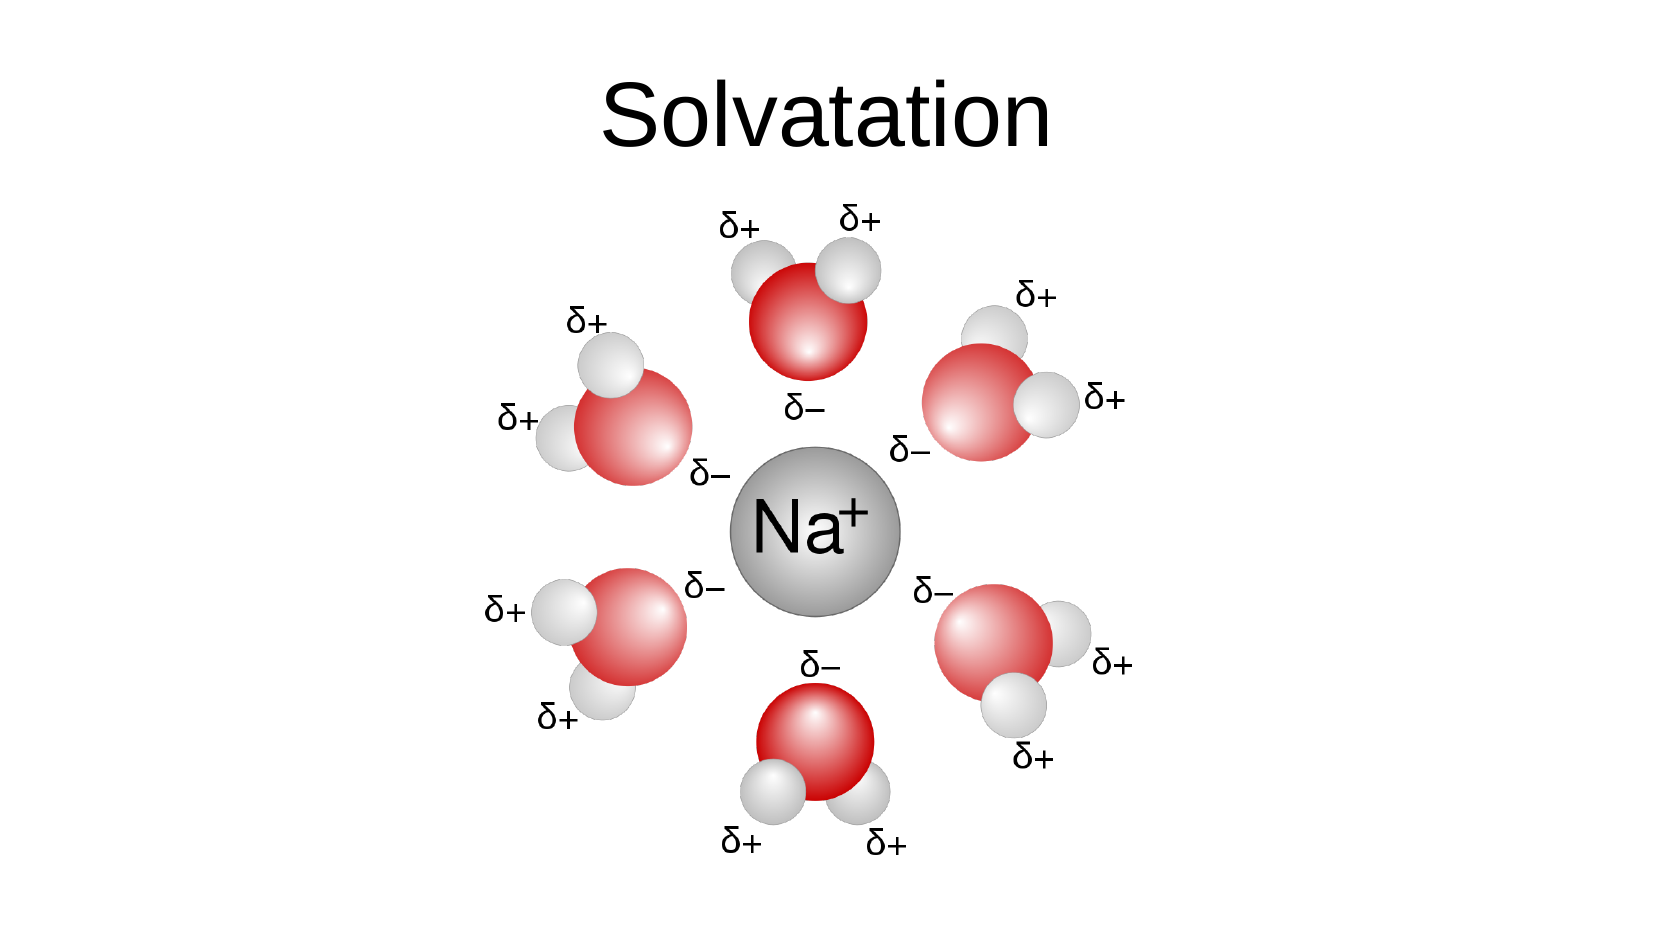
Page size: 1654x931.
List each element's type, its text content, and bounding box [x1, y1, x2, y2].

picture [460, 177, 1170, 886]
title Solvatation [82, 37, 1571, 193]
